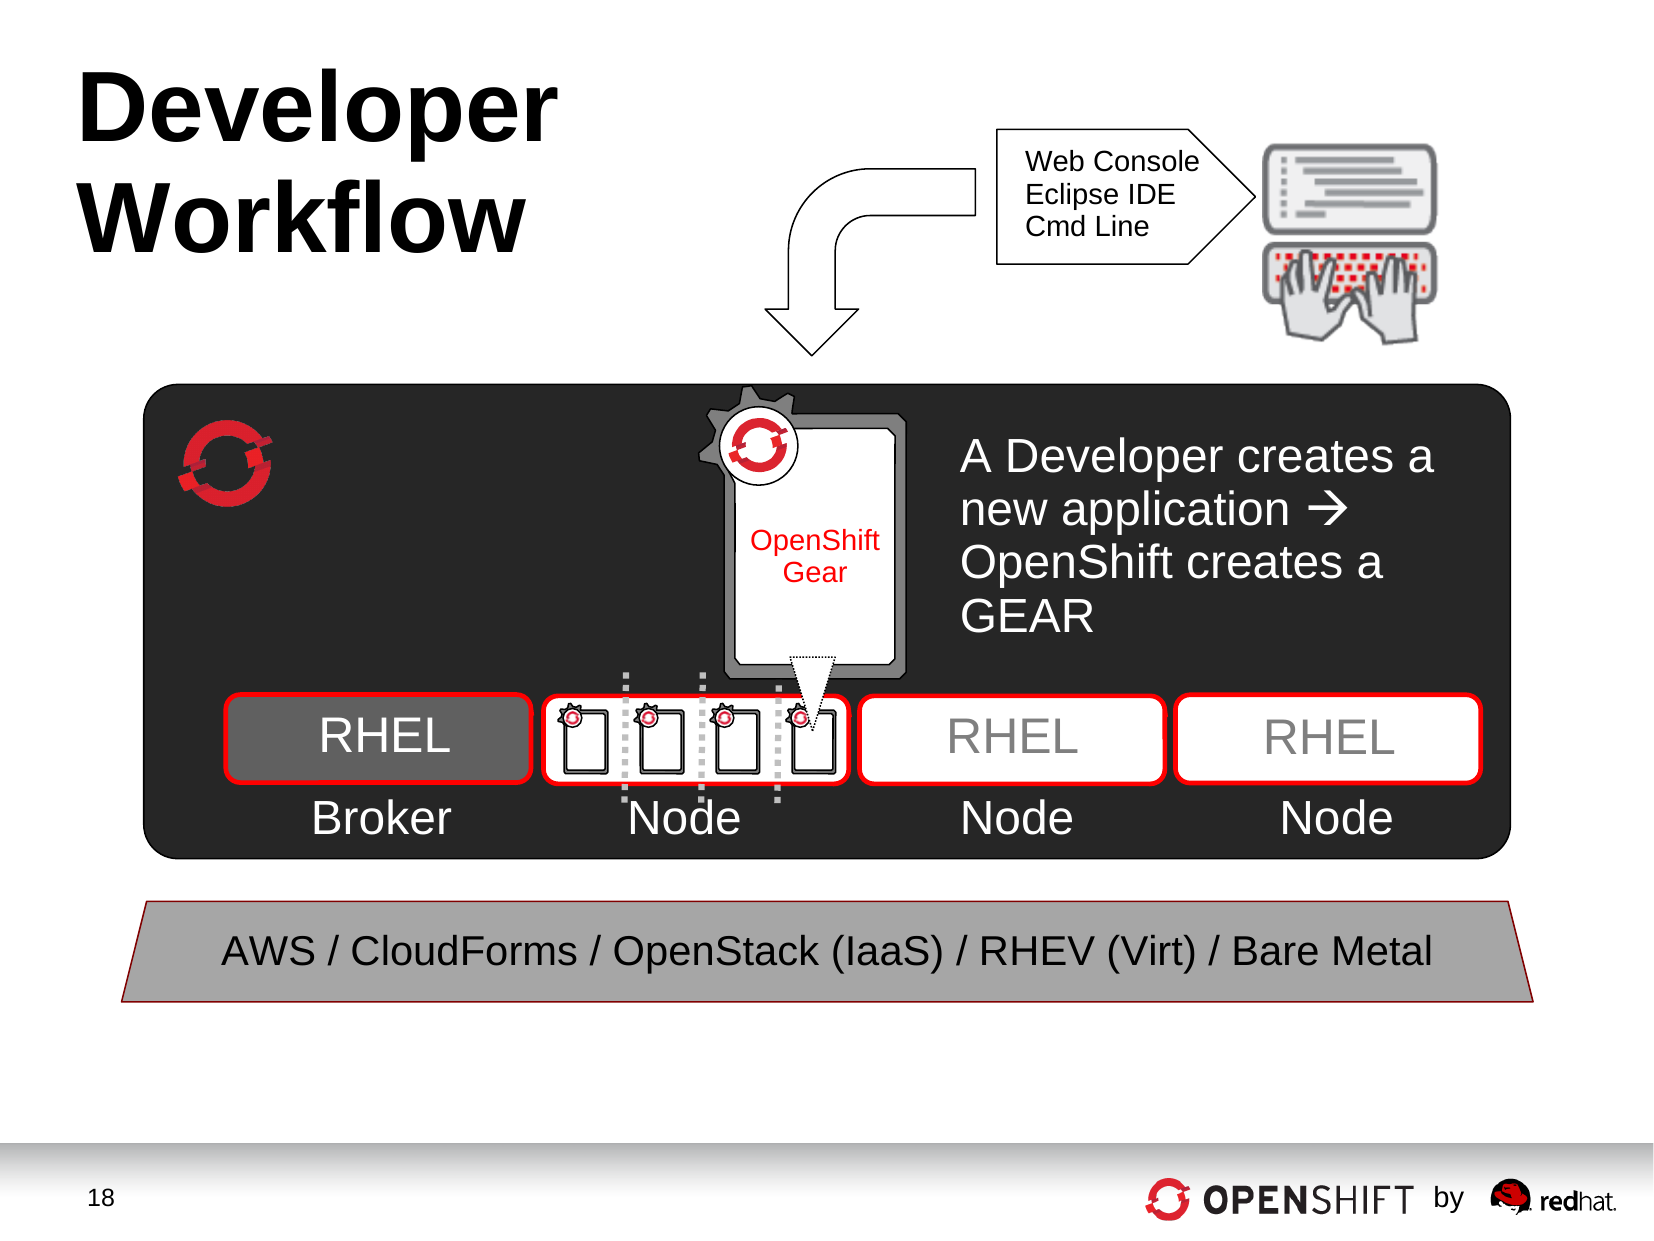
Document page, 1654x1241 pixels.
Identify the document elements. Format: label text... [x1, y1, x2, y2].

picture [0, 1143, 1654, 1241]
text_box Node [1264, 784, 1410, 854]
picture [793, 711, 808, 725]
title Developer Workflow [790, 170, 974, 276]
text_box RHEL [1247, 702, 1412, 773]
text_box Broker [295, 784, 468, 854]
text_box AWS / CloudForms / OpenStack (IaaS) / RHEV (Virt) / Bare Metal [121, 901, 1534, 1002]
text_box Node [611, 784, 758, 854]
text_box RHEL [303, 700, 467, 772]
picture [717, 711, 732, 725]
text_box [143, 384, 1511, 859]
picture [565, 711, 580, 725]
text_box RHEL [931, 701, 1095, 773]
text_box Web Console Eclipse IDE Cmd Line [1010, 138, 1216, 251]
text_box Node [944, 784, 1090, 854]
title Developer Workflow [76, 52, 1565, 276]
picture [1262, 120, 1457, 370]
picture [177, 420, 275, 510]
text_box OpenShift Gear [735, 516, 896, 597]
picture [726, 411, 792, 478]
picture [641, 711, 656, 725]
text_box A Developer creates a new application  OpenShift creates a GEAR [944, 421, 1502, 651]
